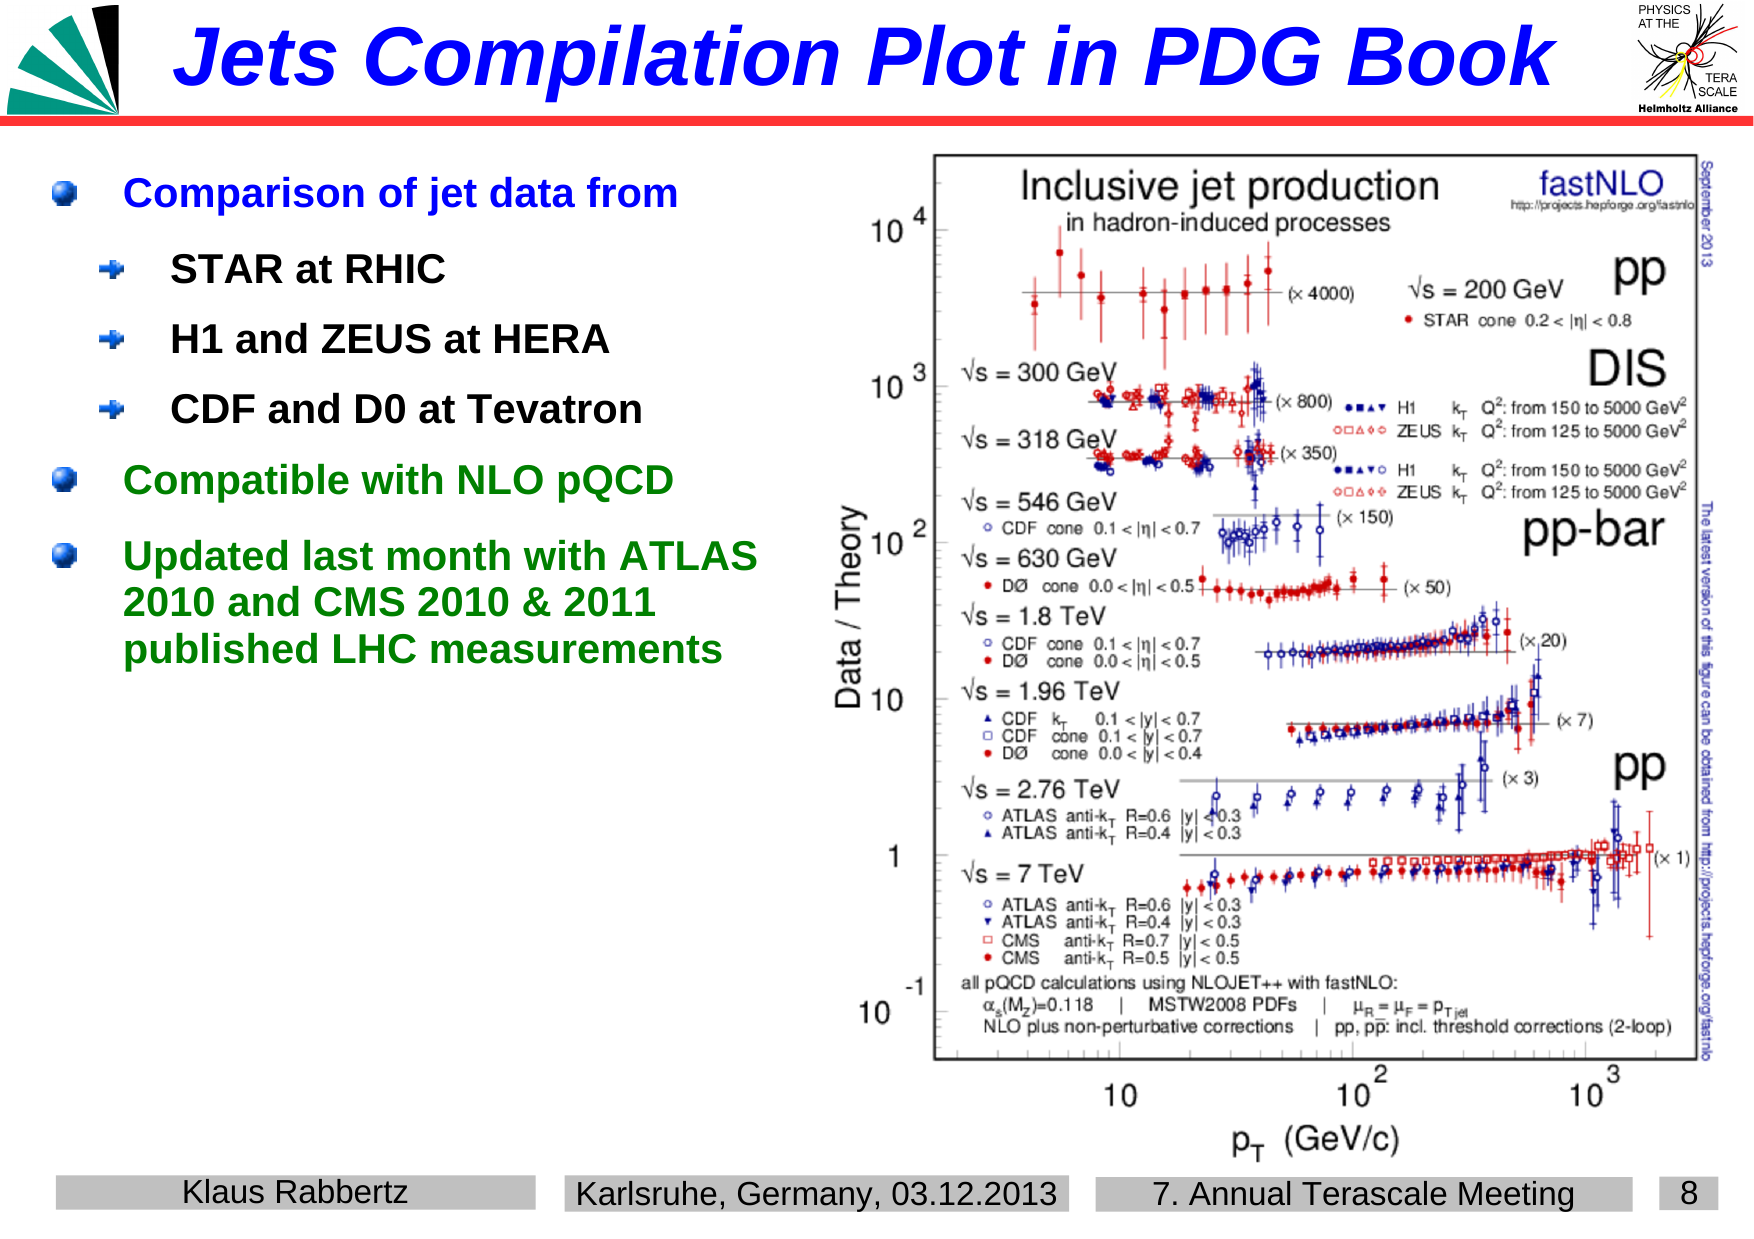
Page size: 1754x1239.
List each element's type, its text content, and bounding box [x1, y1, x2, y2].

picture [828, 146, 1714, 1165]
title Jets Compilation Plot in PDG Book [123, 0, 1606, 114]
picture [7, 5, 119, 116]
list Comparison of jet data from STAR at RHIC H1 and ZEUS at HERA CDF and D0 at Tevatron Compatible with NLO pQCD Updated last month with ATLAS 2010 and CMS 2010 & 2011 published LHC measurements [40, 170, 775, 672]
picture [1631, 1, 1745, 115]
